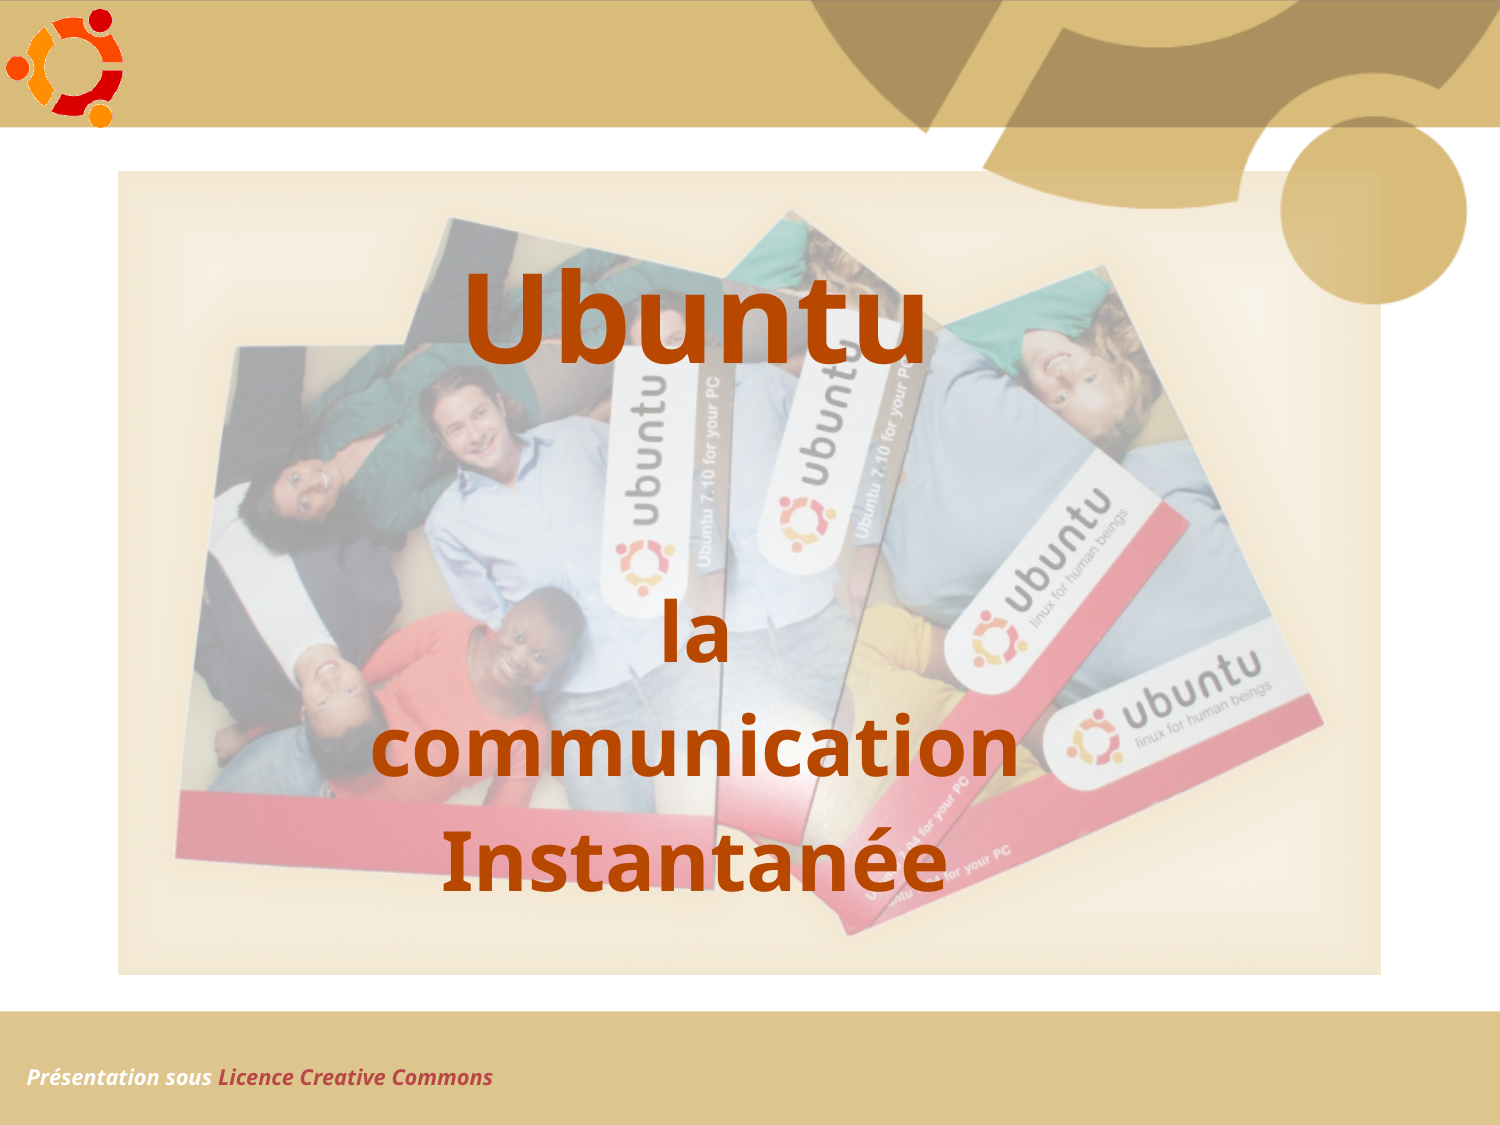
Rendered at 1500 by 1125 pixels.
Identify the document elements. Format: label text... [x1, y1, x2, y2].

title Ubuntu la communication Instantanée [354, 258, 1123, 886]
picture [0, 0, 1500, 975]
